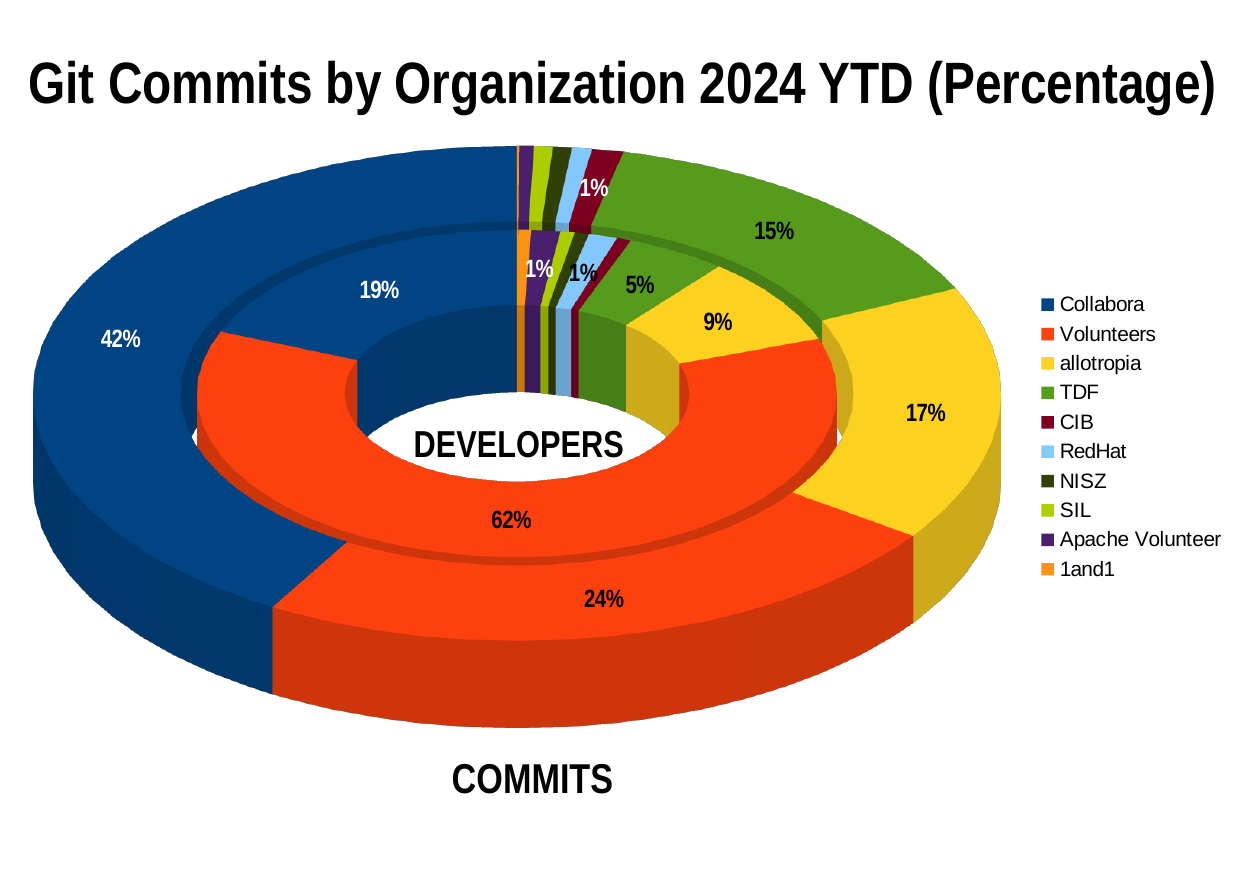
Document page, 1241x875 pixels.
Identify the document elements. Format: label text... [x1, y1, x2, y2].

text_box DEVELOPERS [399, 415, 639, 466]
chart [0, 0, 1241, 874]
text_box Git Commits by Organization 2024 YTD (Percentage) [13, 41, 1232, 111]
text_box COMMITS [436, 746, 629, 801]
